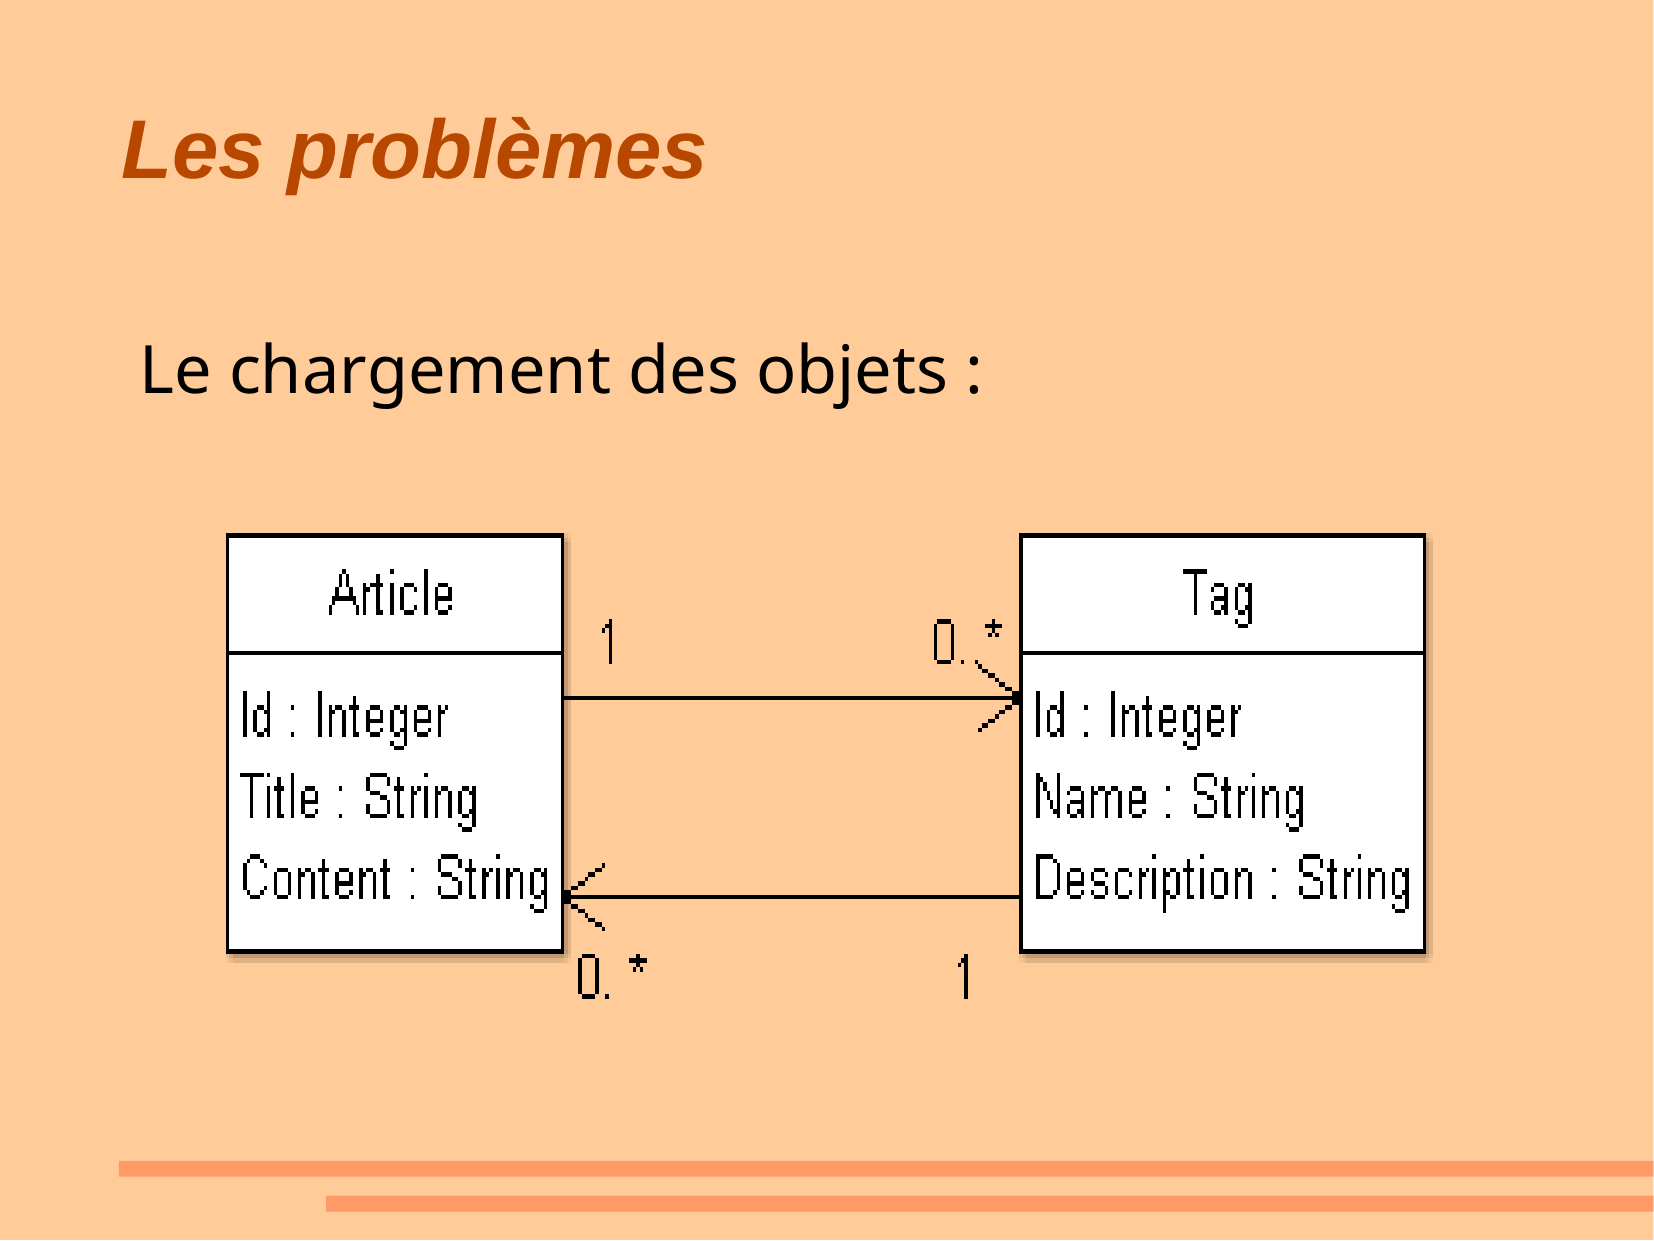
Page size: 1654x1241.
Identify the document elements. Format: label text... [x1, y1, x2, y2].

title Les problèmes [121, 46, 1534, 254]
picture [206, 511, 1447, 1004]
list Le chargement des objets : [121, 322, 1561, 541]
